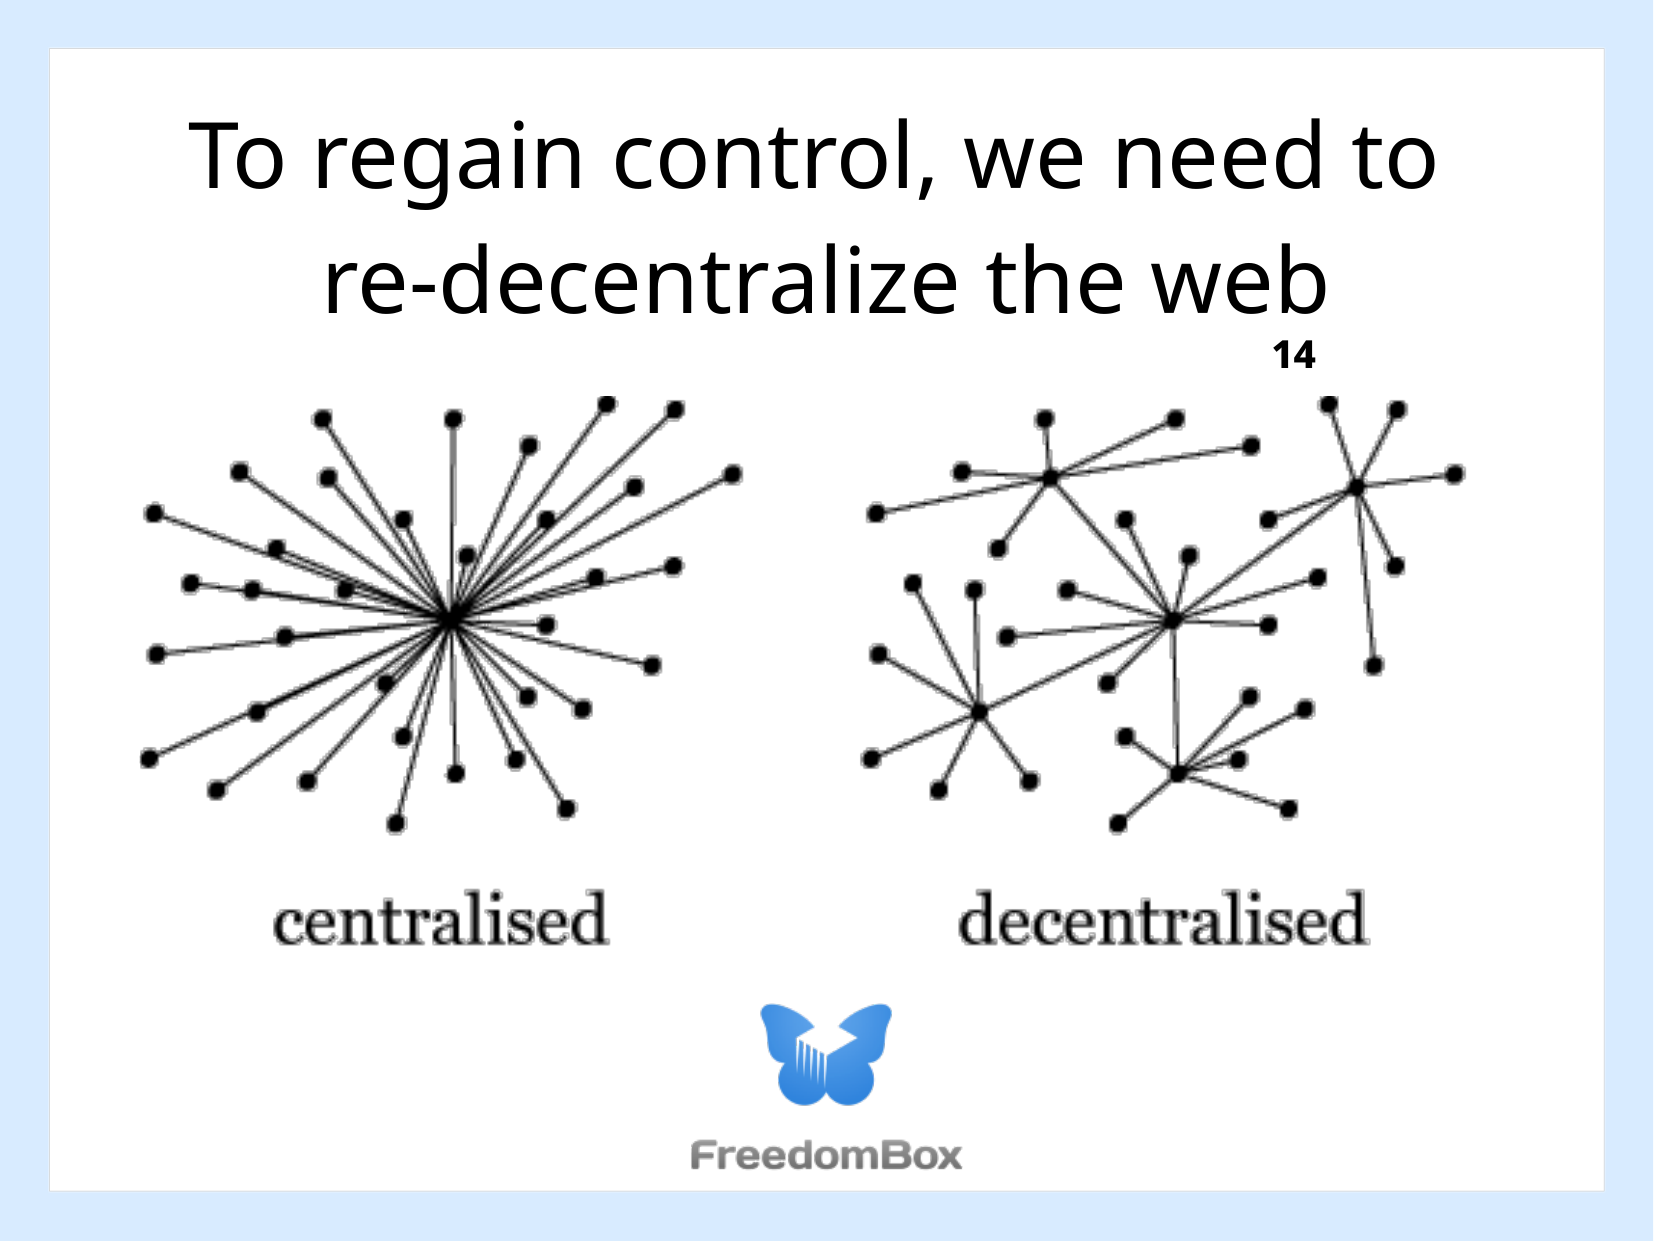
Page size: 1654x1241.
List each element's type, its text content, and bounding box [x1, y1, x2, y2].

picture [0, 0, 1654, 1241]
title To regain control, we need to re-decentralize the web [82, 0, 1571, 319]
text_box 14 [1267, 324, 1320, 396]
